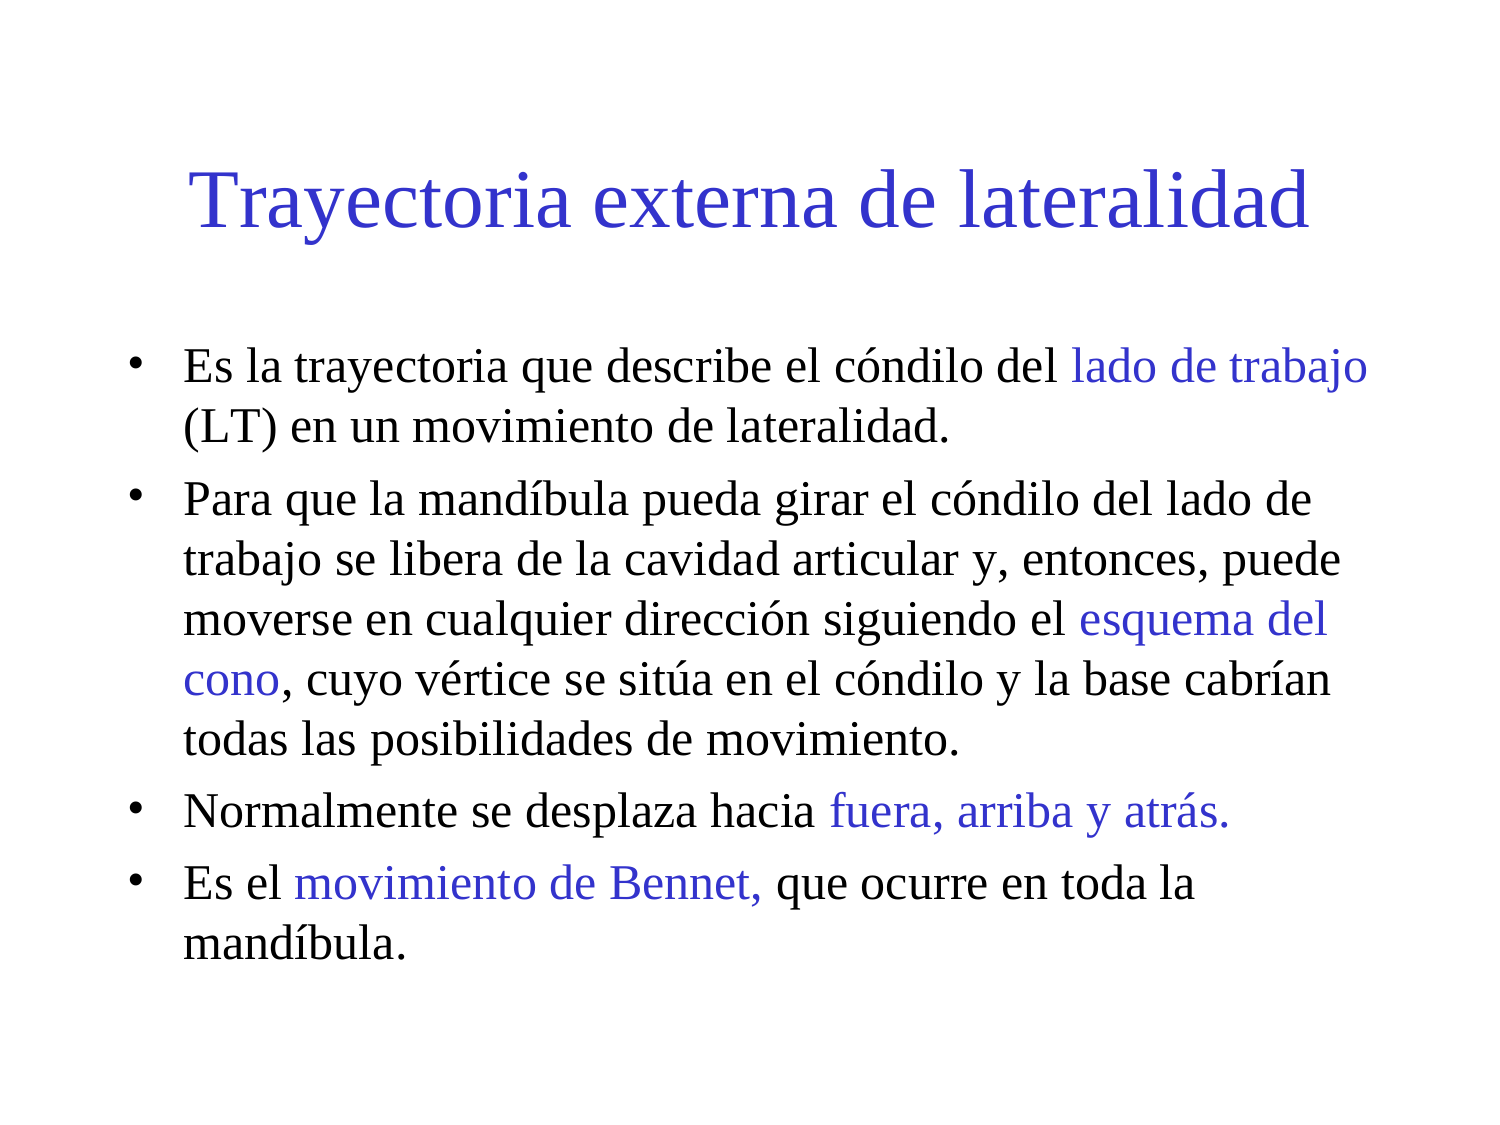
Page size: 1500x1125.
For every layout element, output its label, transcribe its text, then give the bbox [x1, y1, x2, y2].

list Es la trayectoria que describe el cóndilo del lado de trabajo (LT) en un movimiento de lateralidad. Para que la mandíbula pueda girar el cóndilo del lado de trabajo se libera de la cavidad articular y, entonces, puede moverse en cualquier dirección siguiendo el esquema del cono, cuyo vértice se sitúa en el cóndilo y la base cabrían todas las posibilidades de movimiento. Normalmente se desplaza hacia fuera, arriba y atrás. Es el movimiento de Bennet, que ocurre en toda la mandíbula. [112, 324, 1388, 1000]
title Trayectoria externa de lateralidad [112, 99, 1388, 288]
